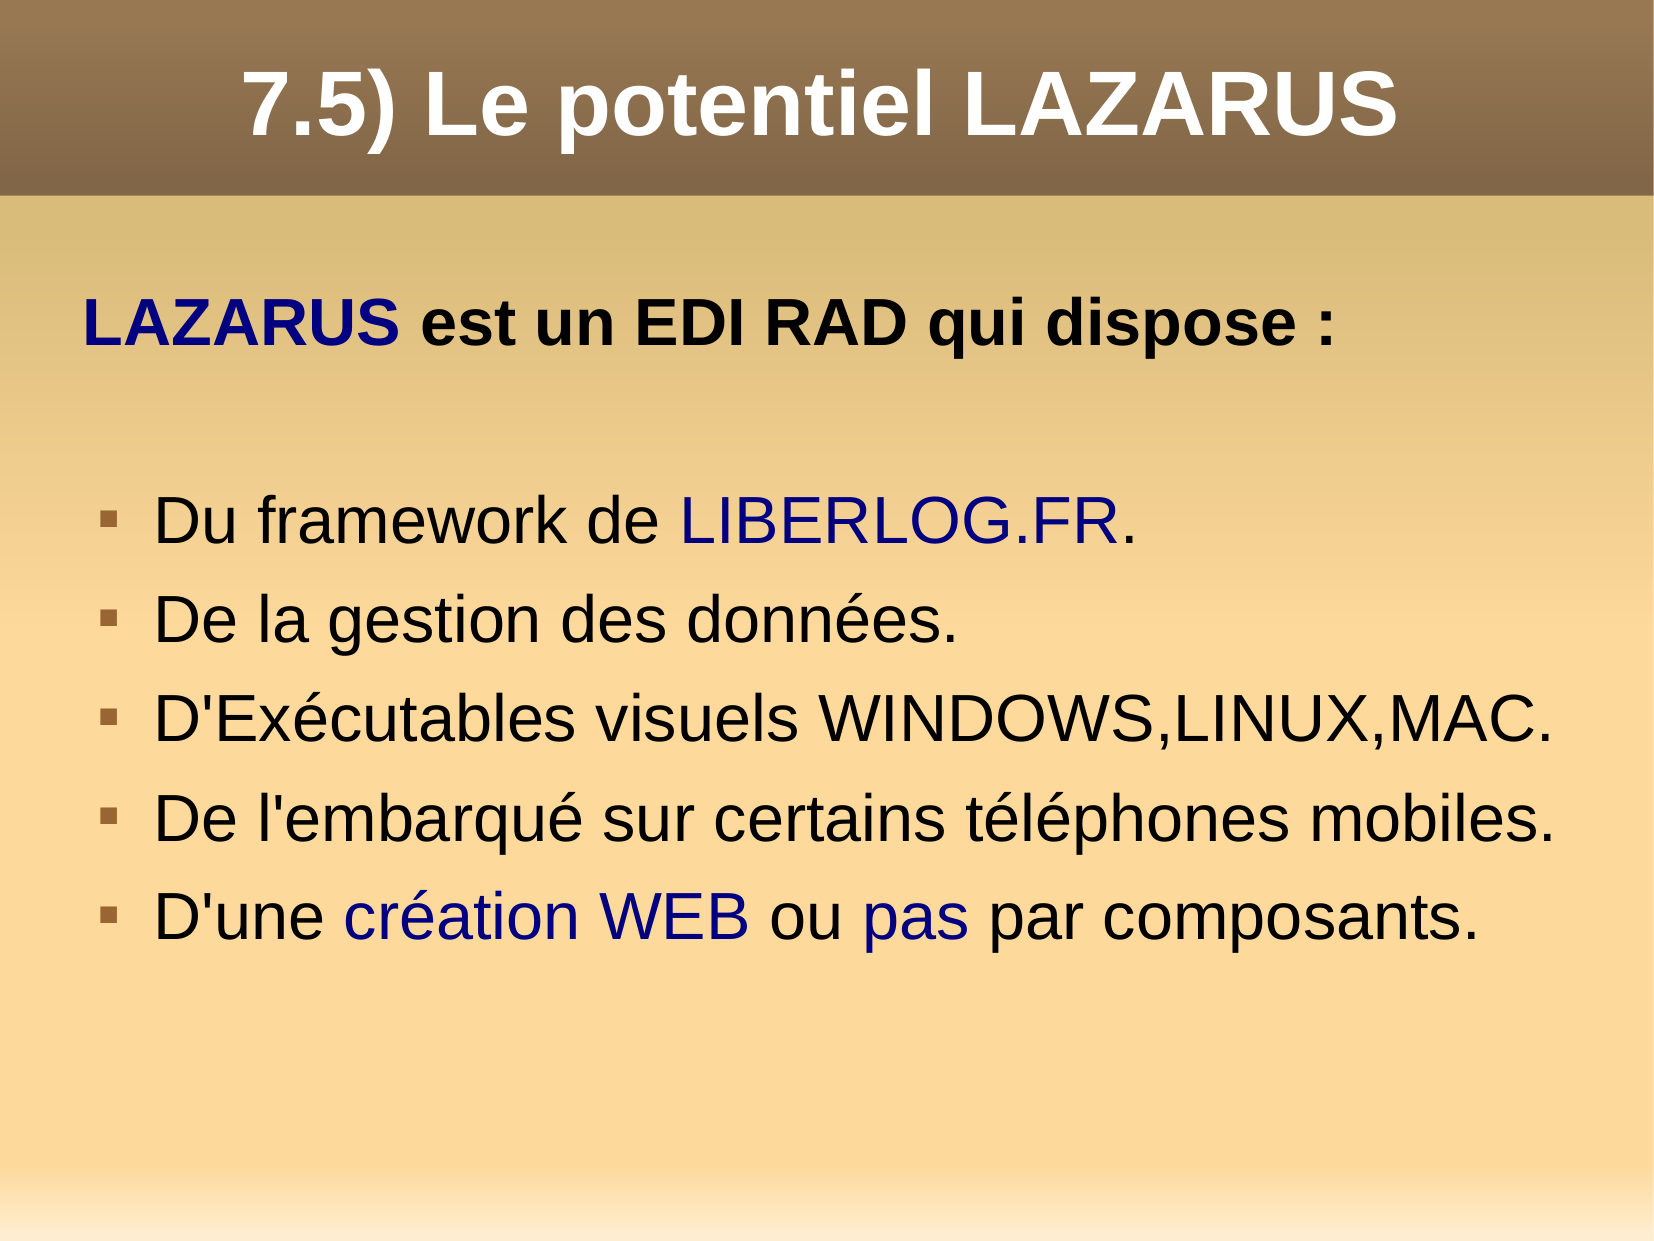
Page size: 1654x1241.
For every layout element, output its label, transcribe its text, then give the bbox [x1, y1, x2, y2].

picture [0, 0, 1654, 1241]
title 7.5) Le potentiel LAZARUS [76, 7, 1565, 200]
list LAZARUS est un EDI RAD qui dispose : Du framework de LIBERLOG.FR. De la gestion des données. D'Exécutables visuels WINDOWS,LINUX,MAC. De l'embarqué sur certains téléphones mobiles. D'une création WEB ou pas par composants. [82, 290, 1571, 1094]
